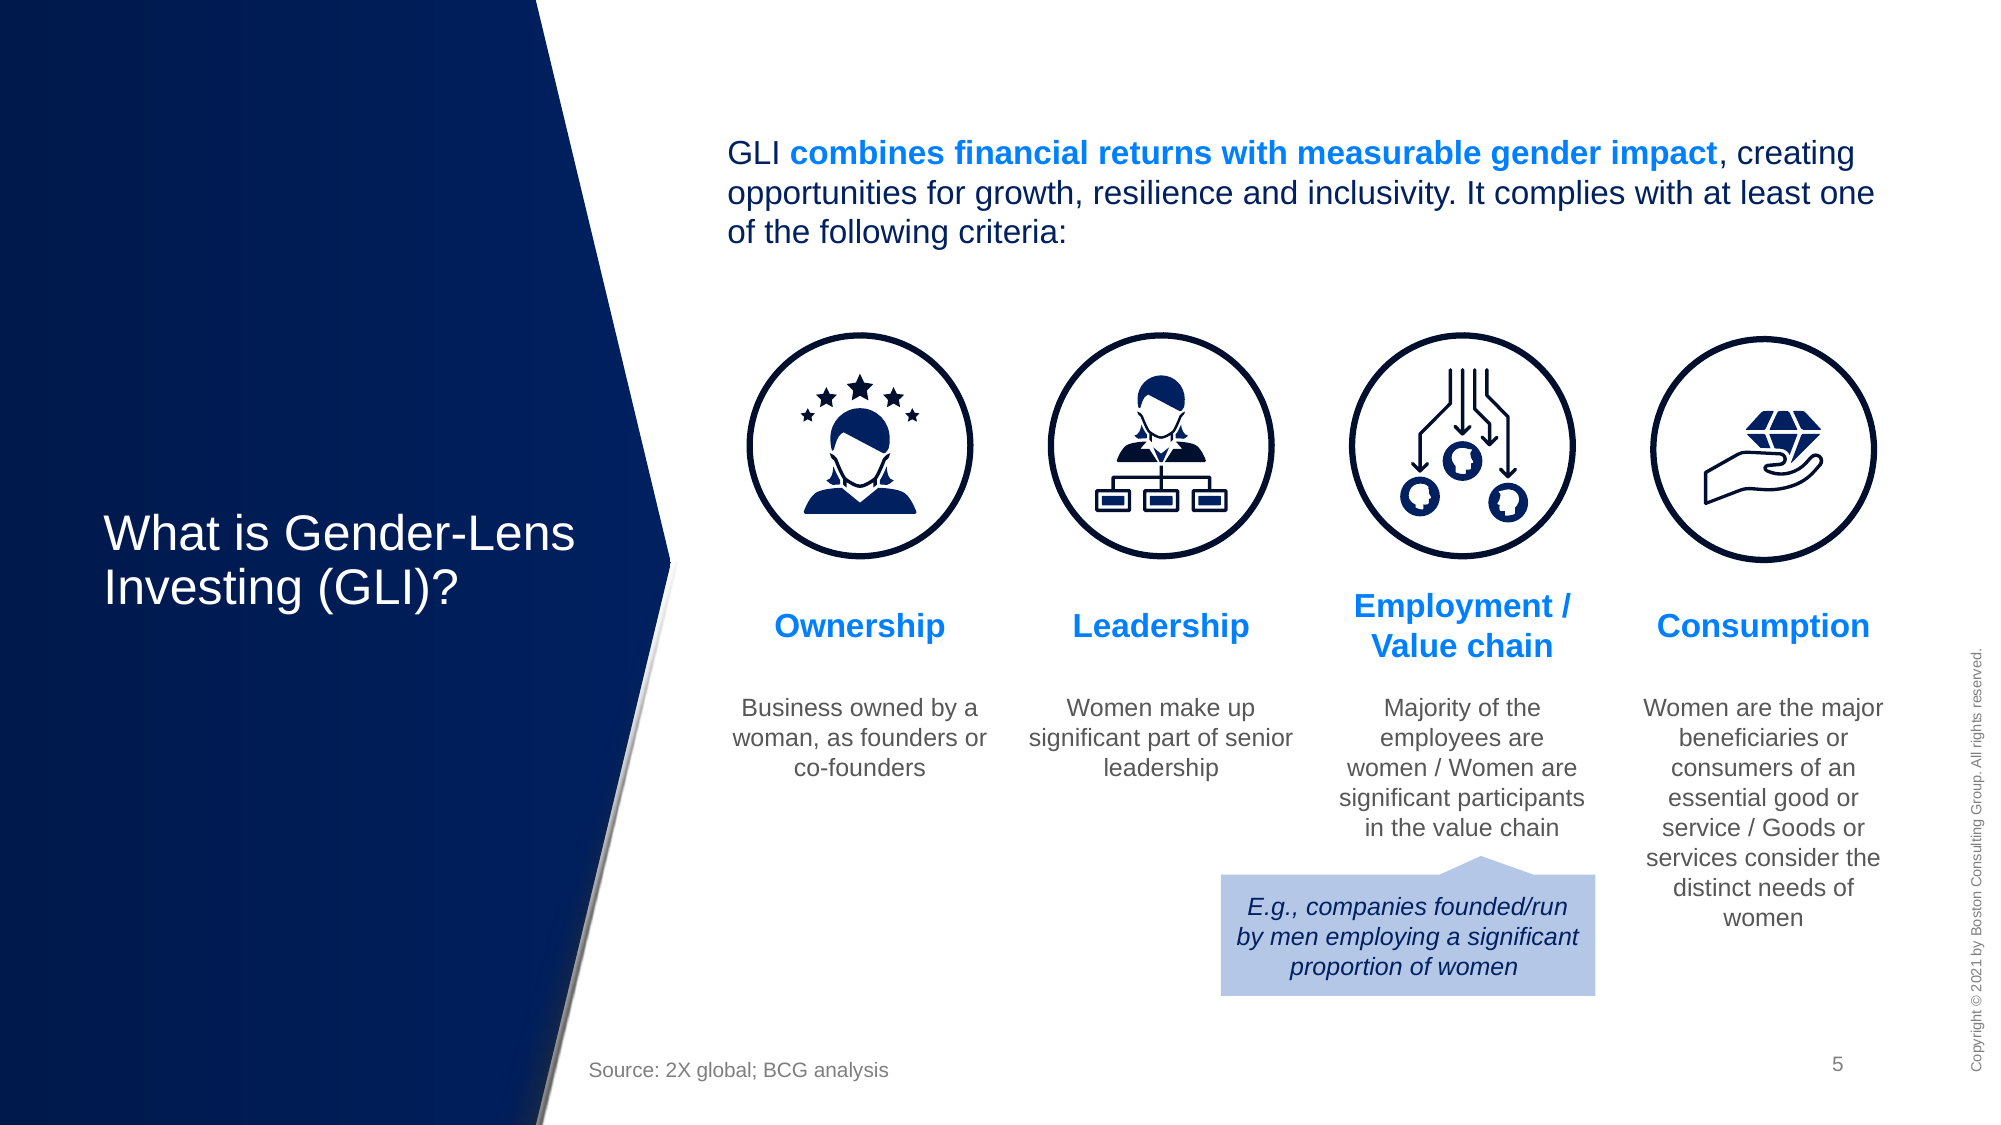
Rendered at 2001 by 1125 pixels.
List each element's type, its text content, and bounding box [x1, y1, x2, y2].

text_box Women make up significant part of senior leadership [1028, 691, 1295, 851]
text_box Women are the major beneficiaries or consumers of an essential good or service / Goods or services consider the distinct needs of women [1630, 691, 1897, 935]
text_box Source: 2X global; BCG analysis [589, 1059, 1897, 1082]
text_box E.g., companies founded/run by men employing a significant proportion of women [1220, 855, 1596, 996]
text_box [1050, 335, 1272, 557]
text_box Business owned by a woman, as founders or co-founders [727, 691, 994, 851]
text_box Majority of the employees are women / Women are significant participants in the value chain [1329, 691, 1596, 851]
text_box Ownership [727, 581, 994, 667]
text_box Leadership [1028, 581, 1295, 667]
text_box Consumption [1630, 581, 1897, 667]
title What is Gender-Lens Investing (GLI)? [103, 453, 589, 670]
text_box [1653, 339, 1875, 560]
text_box GLI combines financial returns with measurable gender impact, creating opportunities for growth, resilience and inclusivity. It complies with at least one of the following criteria: [727, 130, 1897, 253]
text_box [1352, 335, 1573, 557]
text_box [749, 335, 971, 557]
text_box Employment / Value chain [1329, 581, 1596, 667]
